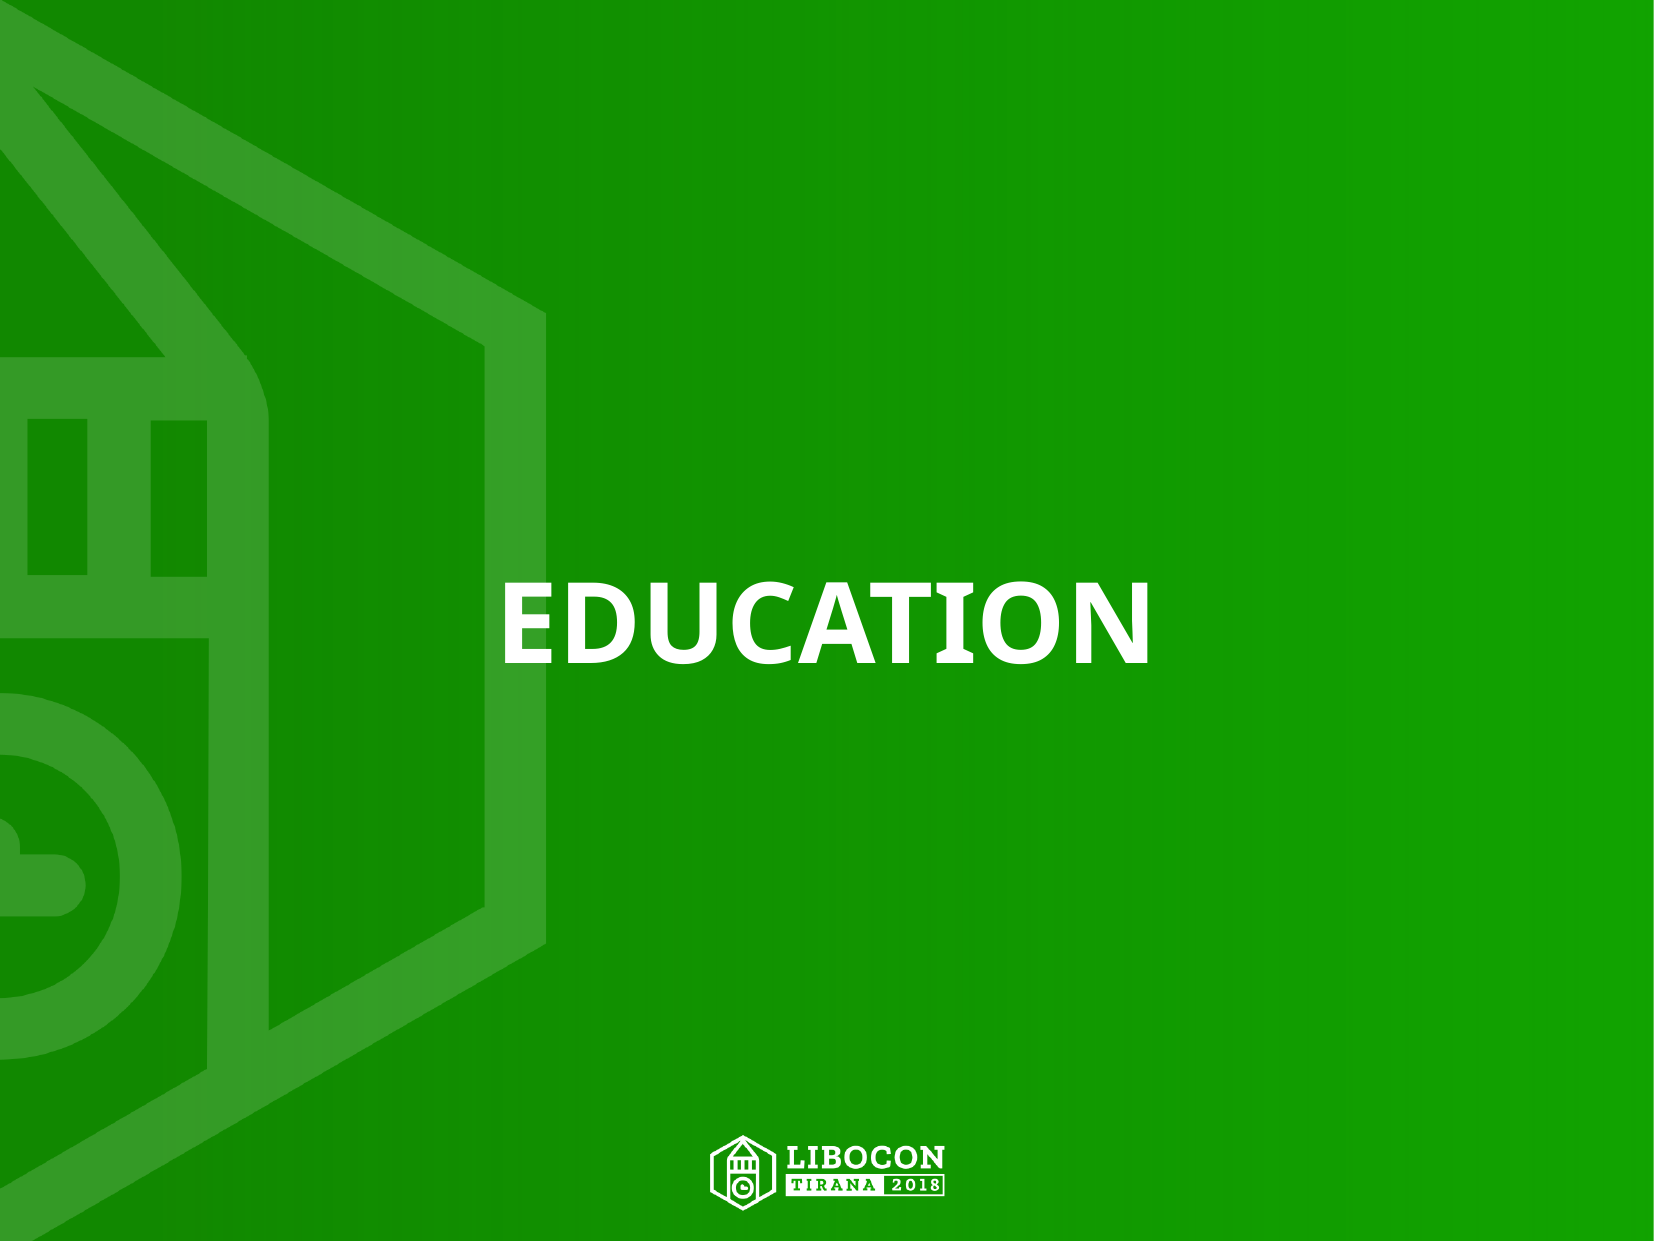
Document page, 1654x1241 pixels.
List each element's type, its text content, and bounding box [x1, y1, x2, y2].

picture [0, 0, 1654, 1241]
title EDUCATION [82, 516, 1571, 724]
